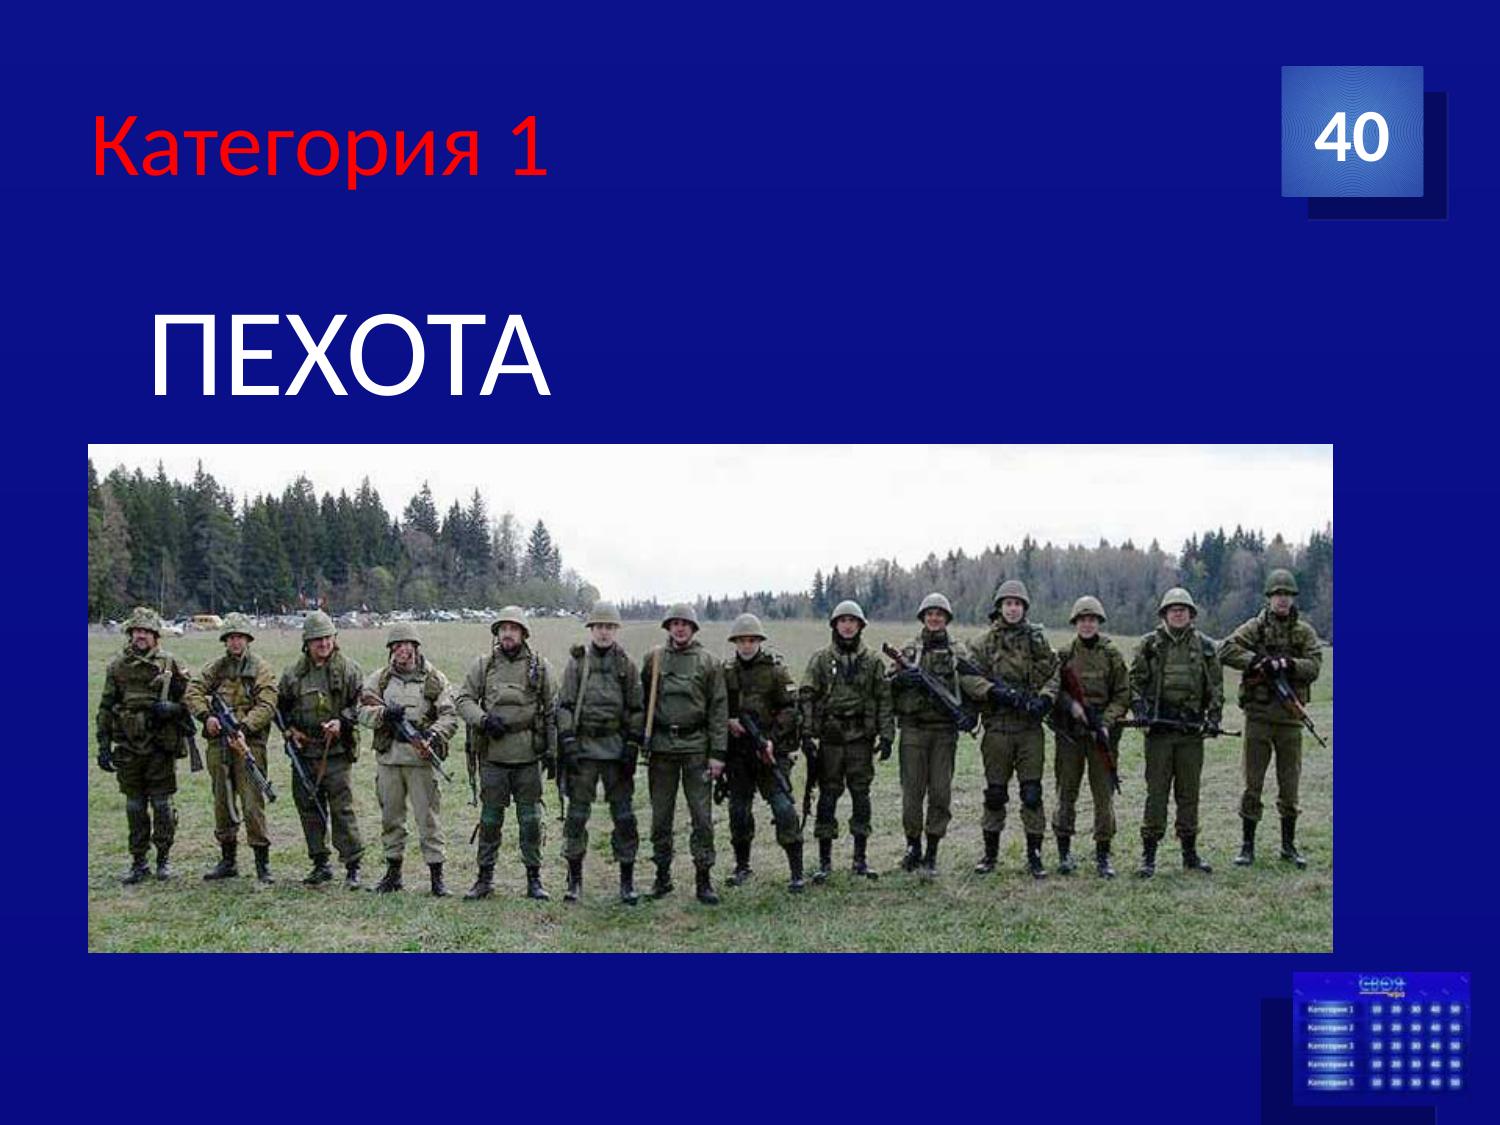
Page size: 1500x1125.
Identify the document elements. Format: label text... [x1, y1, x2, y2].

text_box 40 [1282, 66, 1423, 196]
list ПЕХОТА [75, 262, 1426, 433]
title Категория 1 [75, 45, 1258, 233]
picture [88, 444, 1333, 953]
